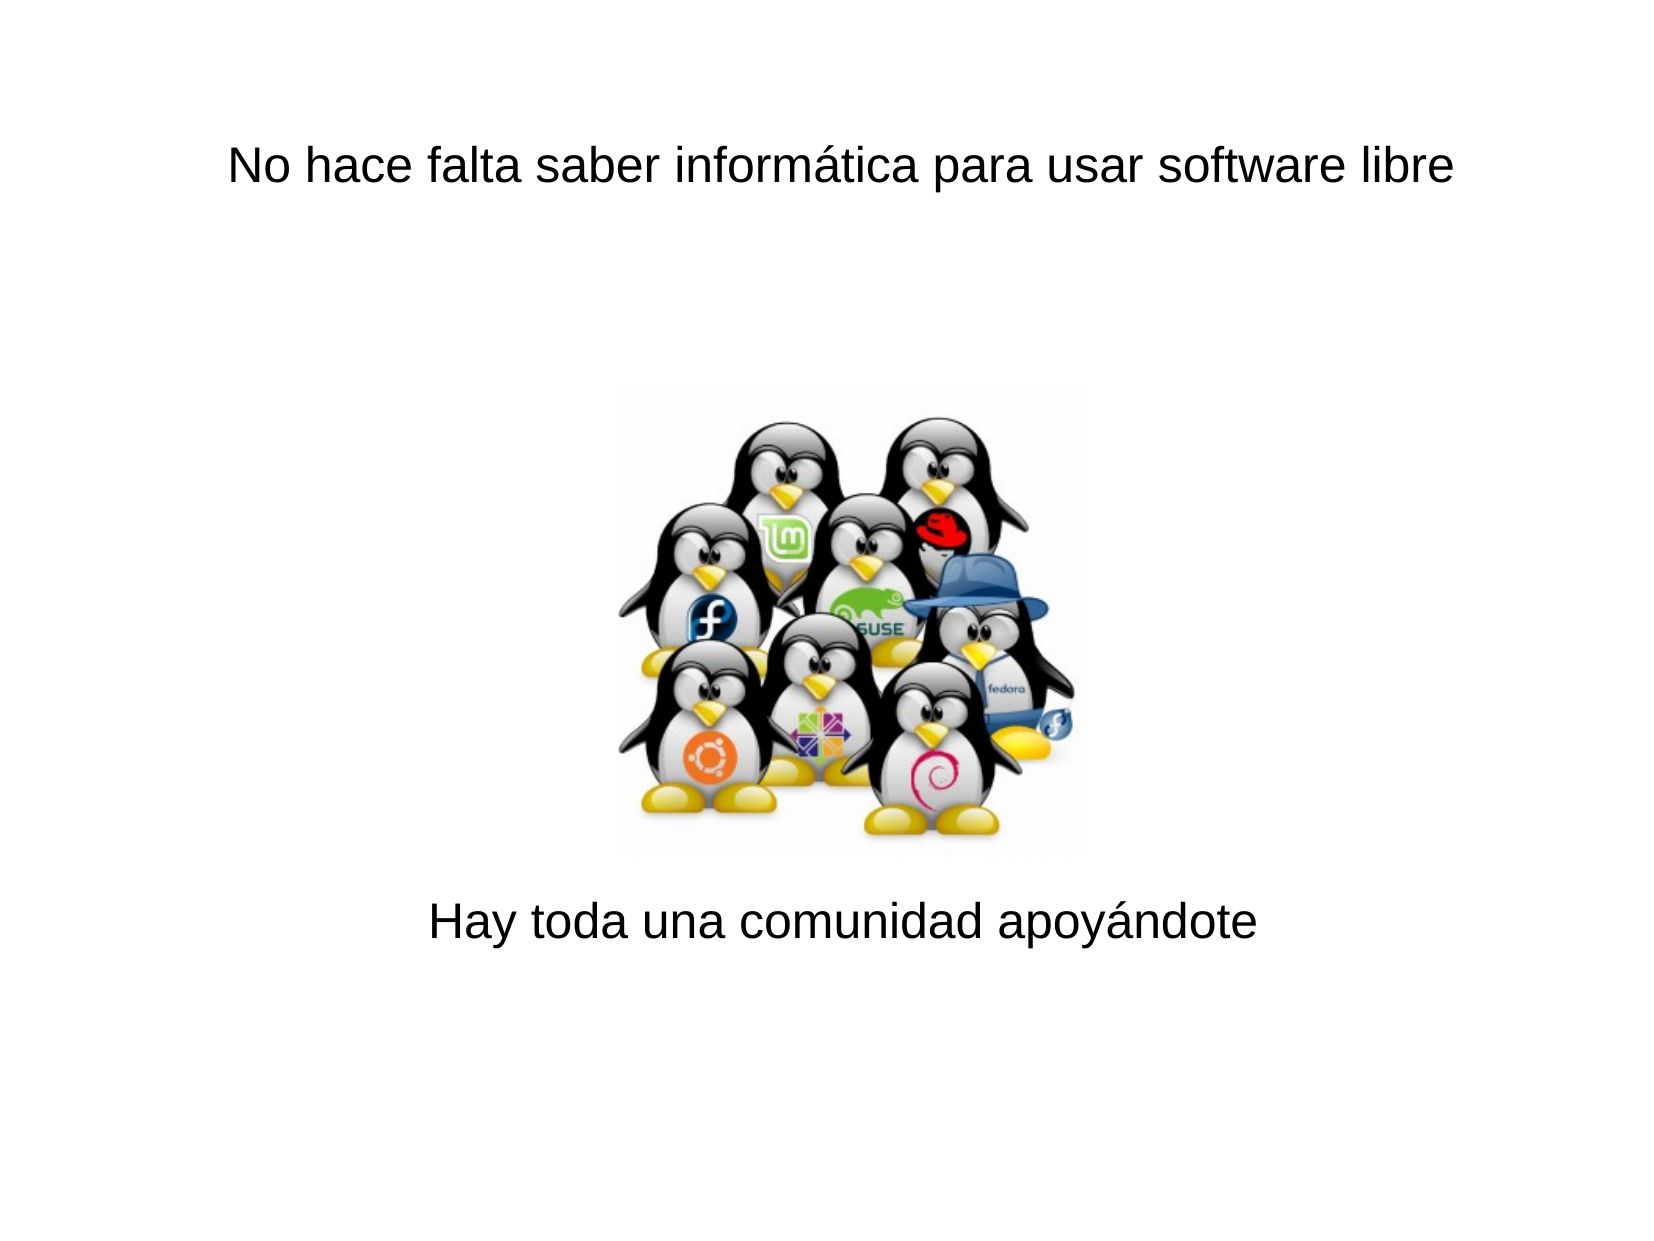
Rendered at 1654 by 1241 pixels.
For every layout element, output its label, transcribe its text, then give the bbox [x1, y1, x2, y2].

picture [617, 387, 1087, 857]
text_box No hace falta saber informática para usar software libre [212, 129, 1489, 225]
text_box Hay toda una comunidad apoyándote [413, 885, 1276, 981]
